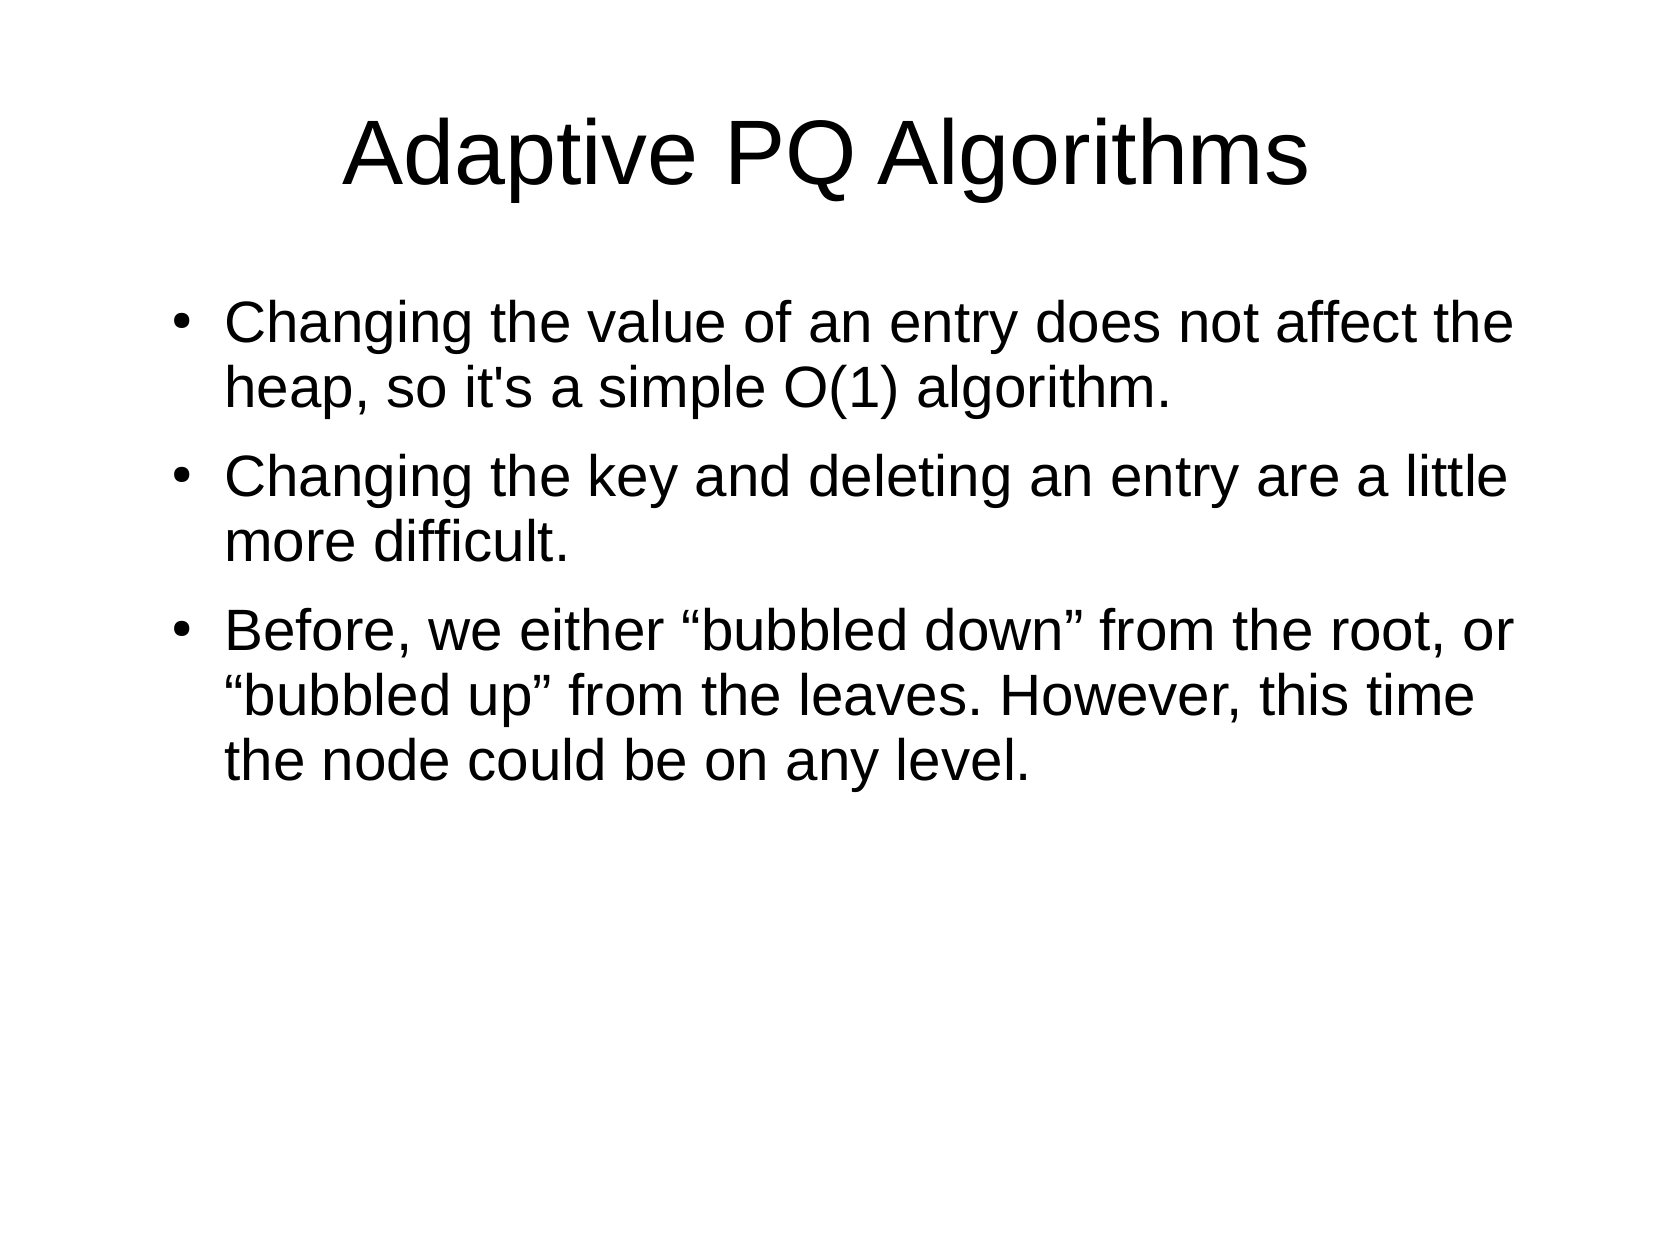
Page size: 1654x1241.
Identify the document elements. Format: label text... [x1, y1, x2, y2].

title Adaptive PQ Algorithms [82, 56, 1571, 250]
list Changing the value of an entry does not affect the heap, so it's a simple O(1) algorithm. Changing the key and deleting an entry are a little more difficult. Before, we either “bubbled down” from the root, or “bubbled up” from the leaves. However, this time the node could be on any level. [82, 290, 1571, 1094]
